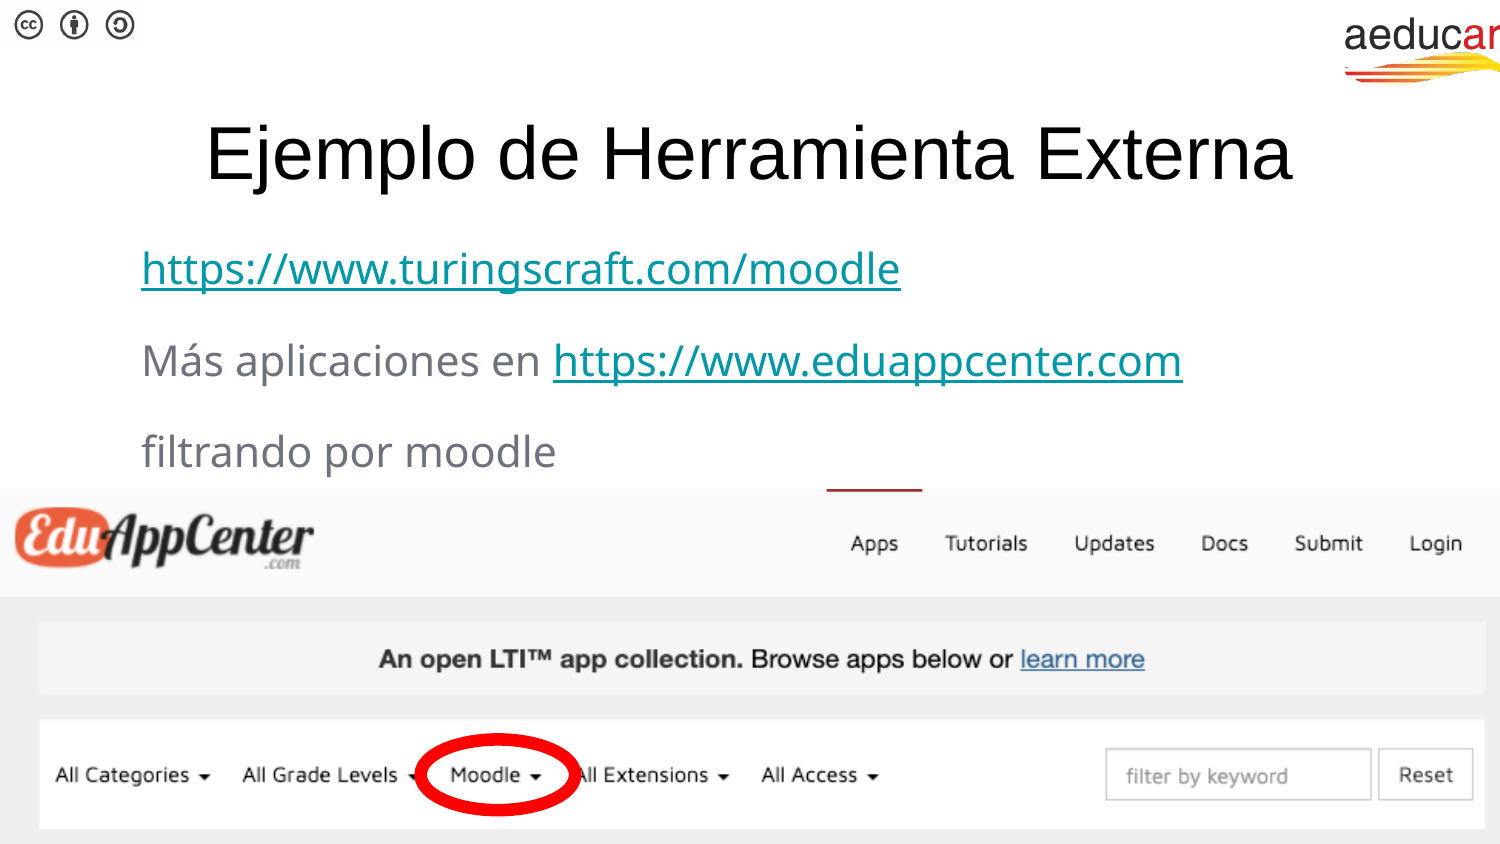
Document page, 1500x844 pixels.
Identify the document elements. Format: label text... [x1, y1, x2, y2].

list https://www.turingscraft.com/moodle Más aplicaciones en https://www.eduappcenter.com filtrando por moodle [51, 218, 1435, 489]
title Ejemplo de Herramienta Externa [51, 80, 1449, 219]
picture [1344, 0, 1500, 104]
picture [0, 0, 146, 48]
picture [0, 489, 1500, 844]
